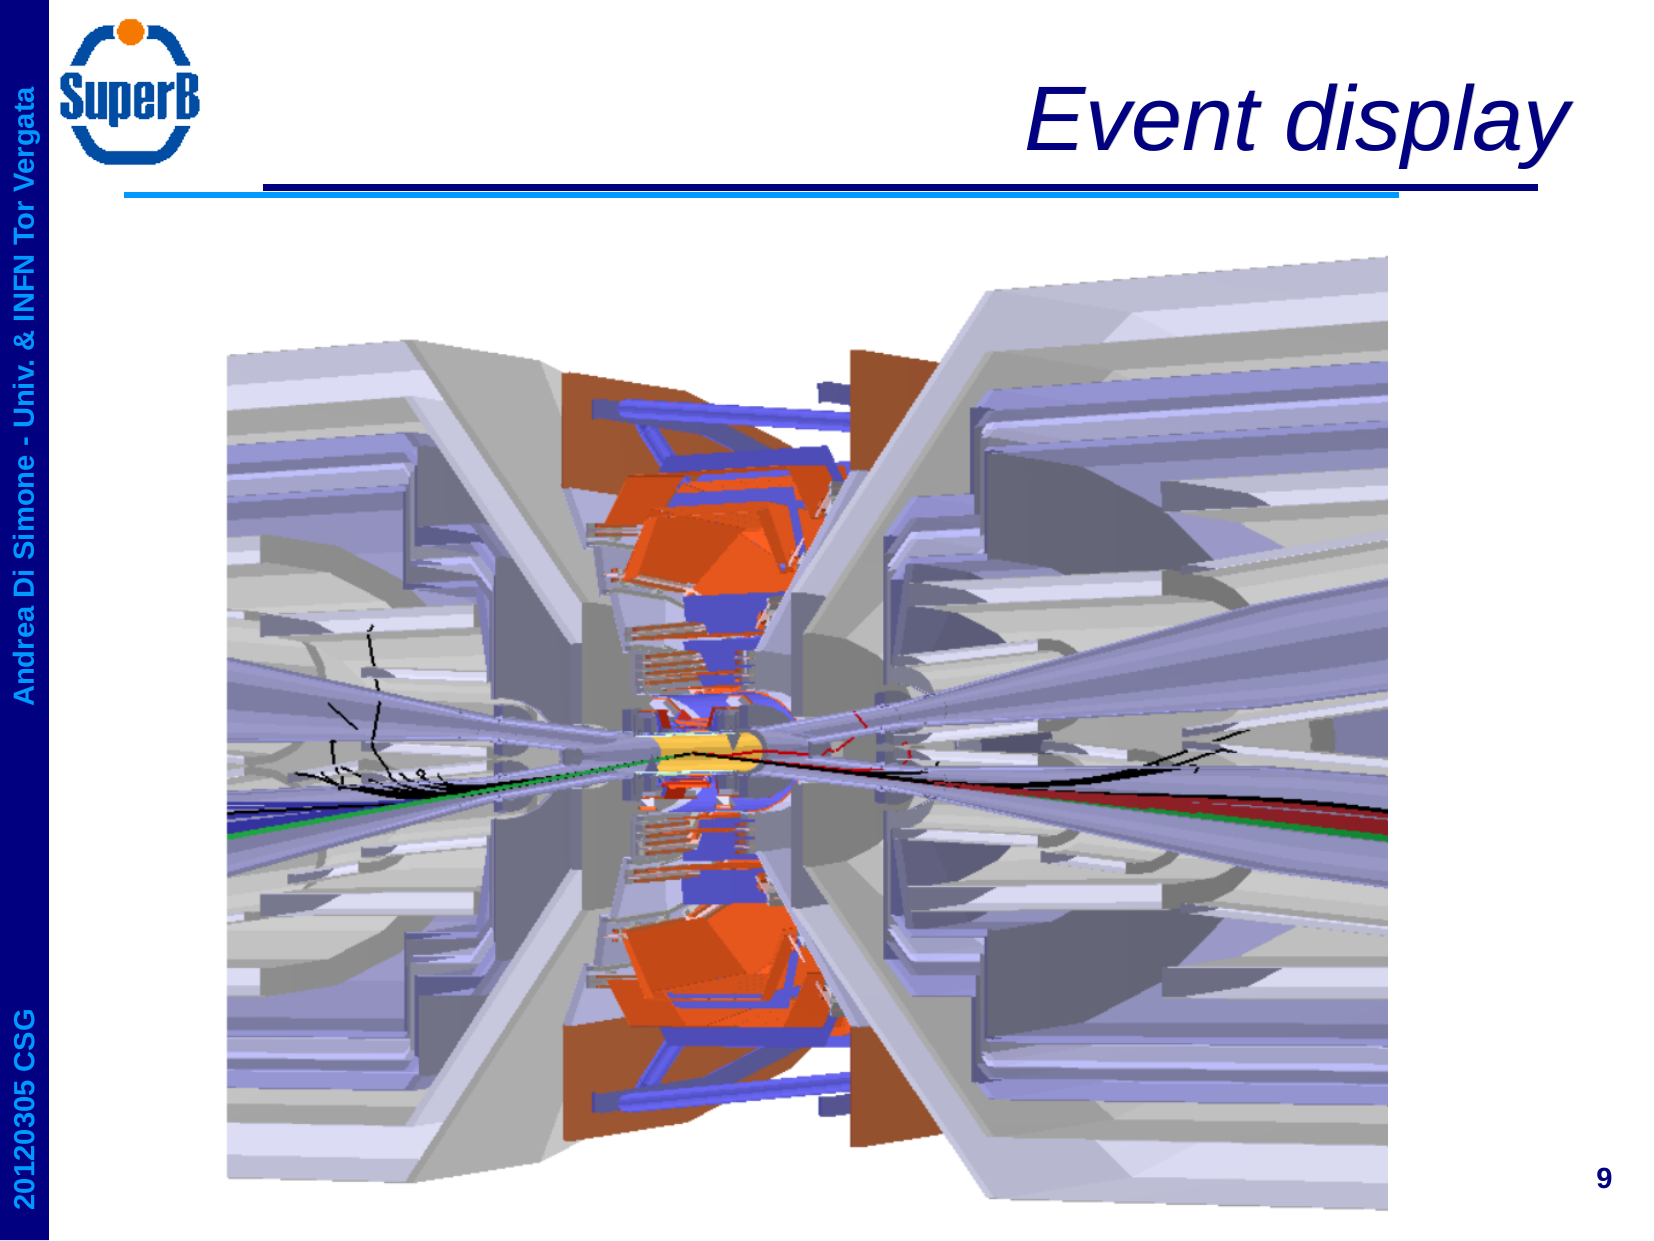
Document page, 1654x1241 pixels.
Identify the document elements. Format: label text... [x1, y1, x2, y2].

title Event display [82, 49, 1571, 188]
picture [225, 205, 1388, 1241]
picture [51, 16, 208, 170]
